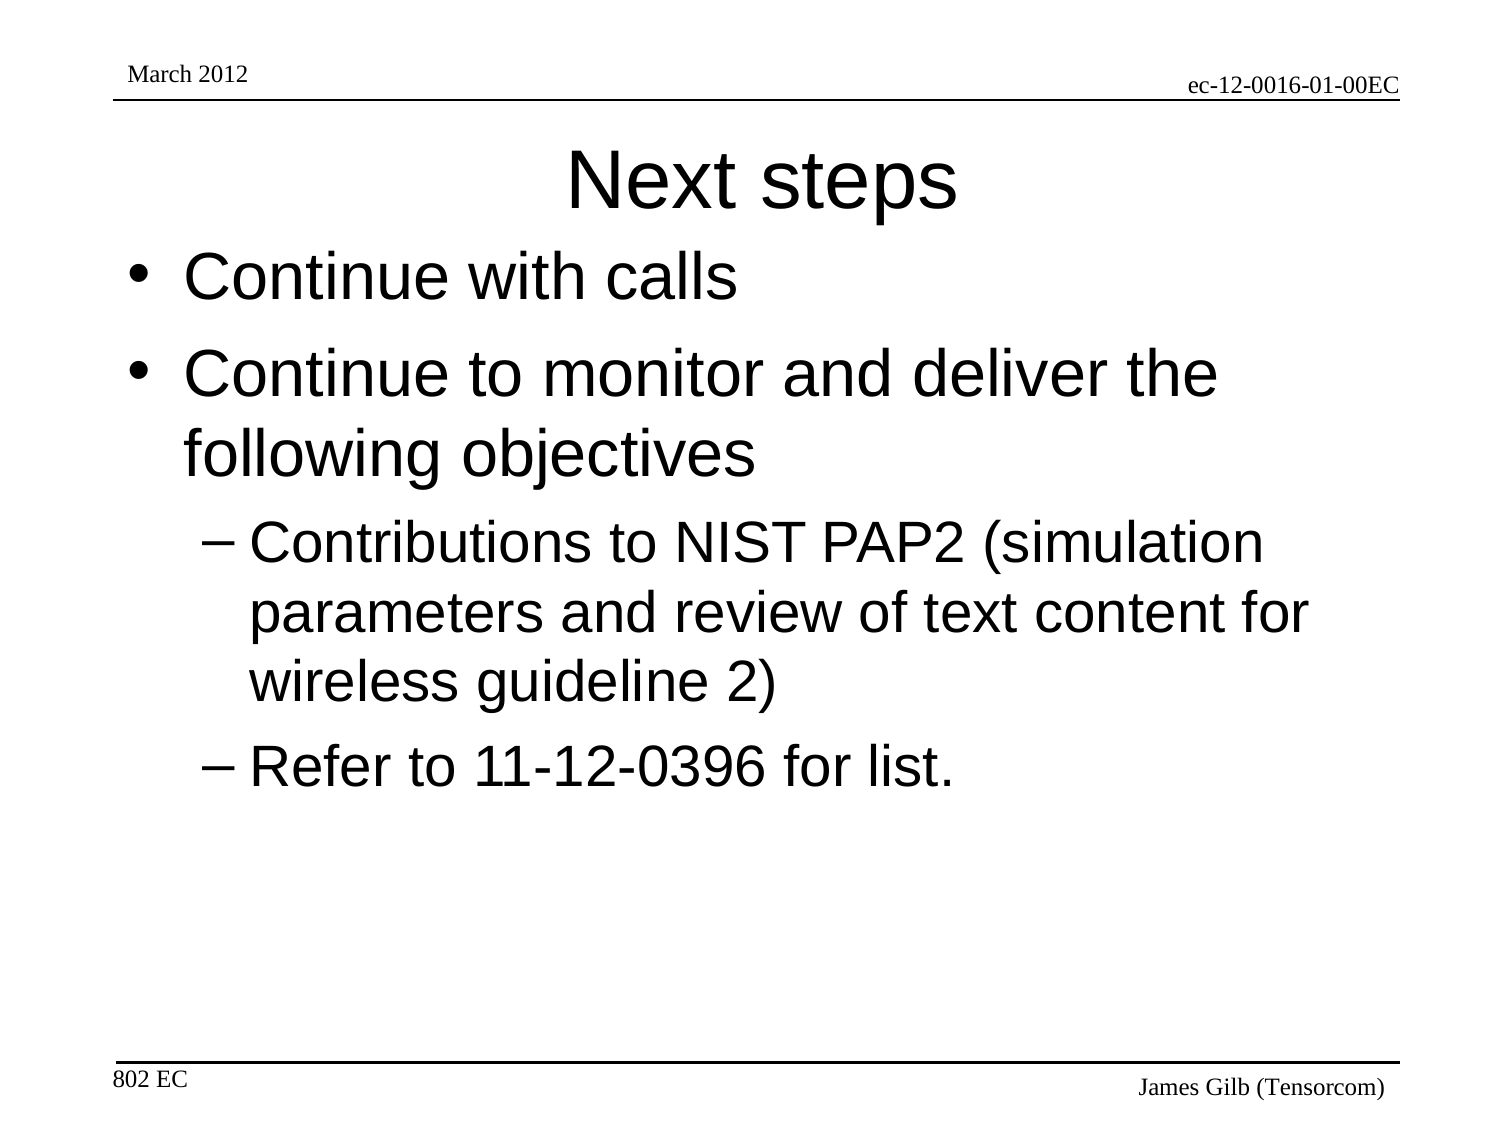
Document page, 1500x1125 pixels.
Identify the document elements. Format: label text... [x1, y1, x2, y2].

title Next steps [125, 112, 1401, 238]
list Continue with calls Continue to monitor and deliver the following objectives Contributions to NIST PAP2 (simulation parameters and review of text content for wireless guideline 2) Refer to 11-12-0396 for list. [112, 224, 1388, 1026]
